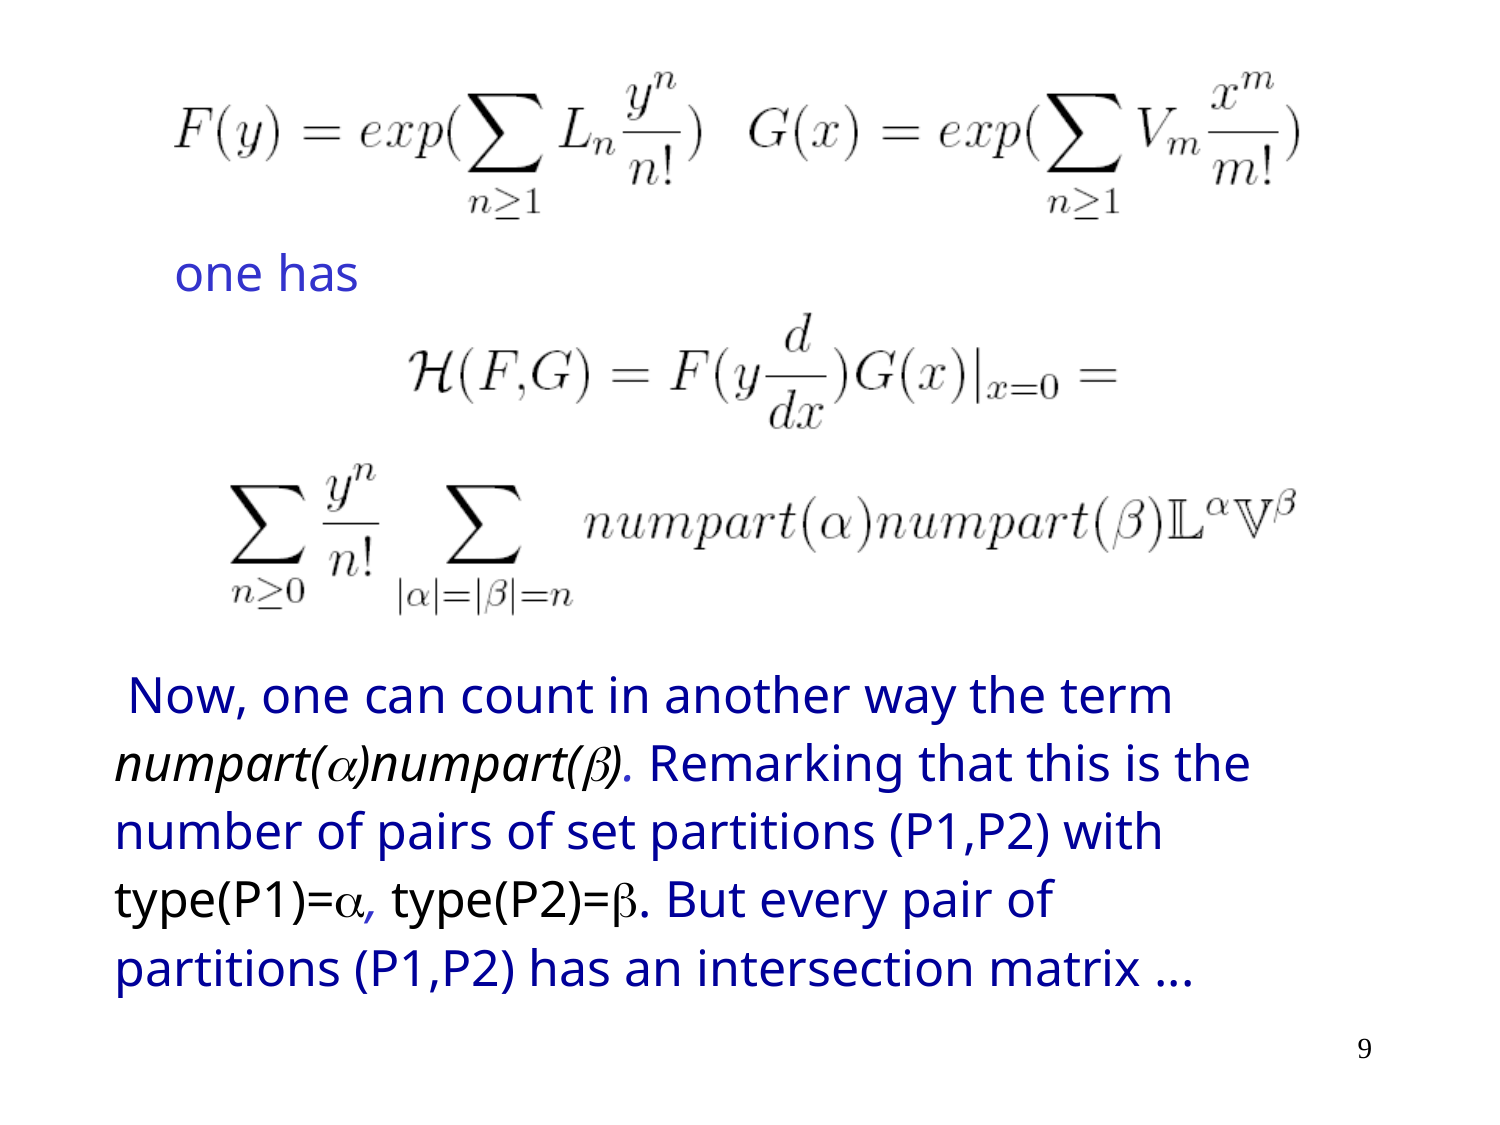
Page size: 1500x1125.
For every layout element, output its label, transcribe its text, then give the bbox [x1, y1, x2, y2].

text_box one has [159, 230, 376, 383]
picture [174, 61, 1307, 230]
text_box Now, one can count in another way the term numpart()numpart(). Remarking that this is the number of pairs of set partitions (P1,P2) with type(P1)=, type(P2)=. But every pair of partitions (P1,P2) has an intersection matrix ... [99, 652, 1281, 1009]
picture [187, 299, 1307, 625]
